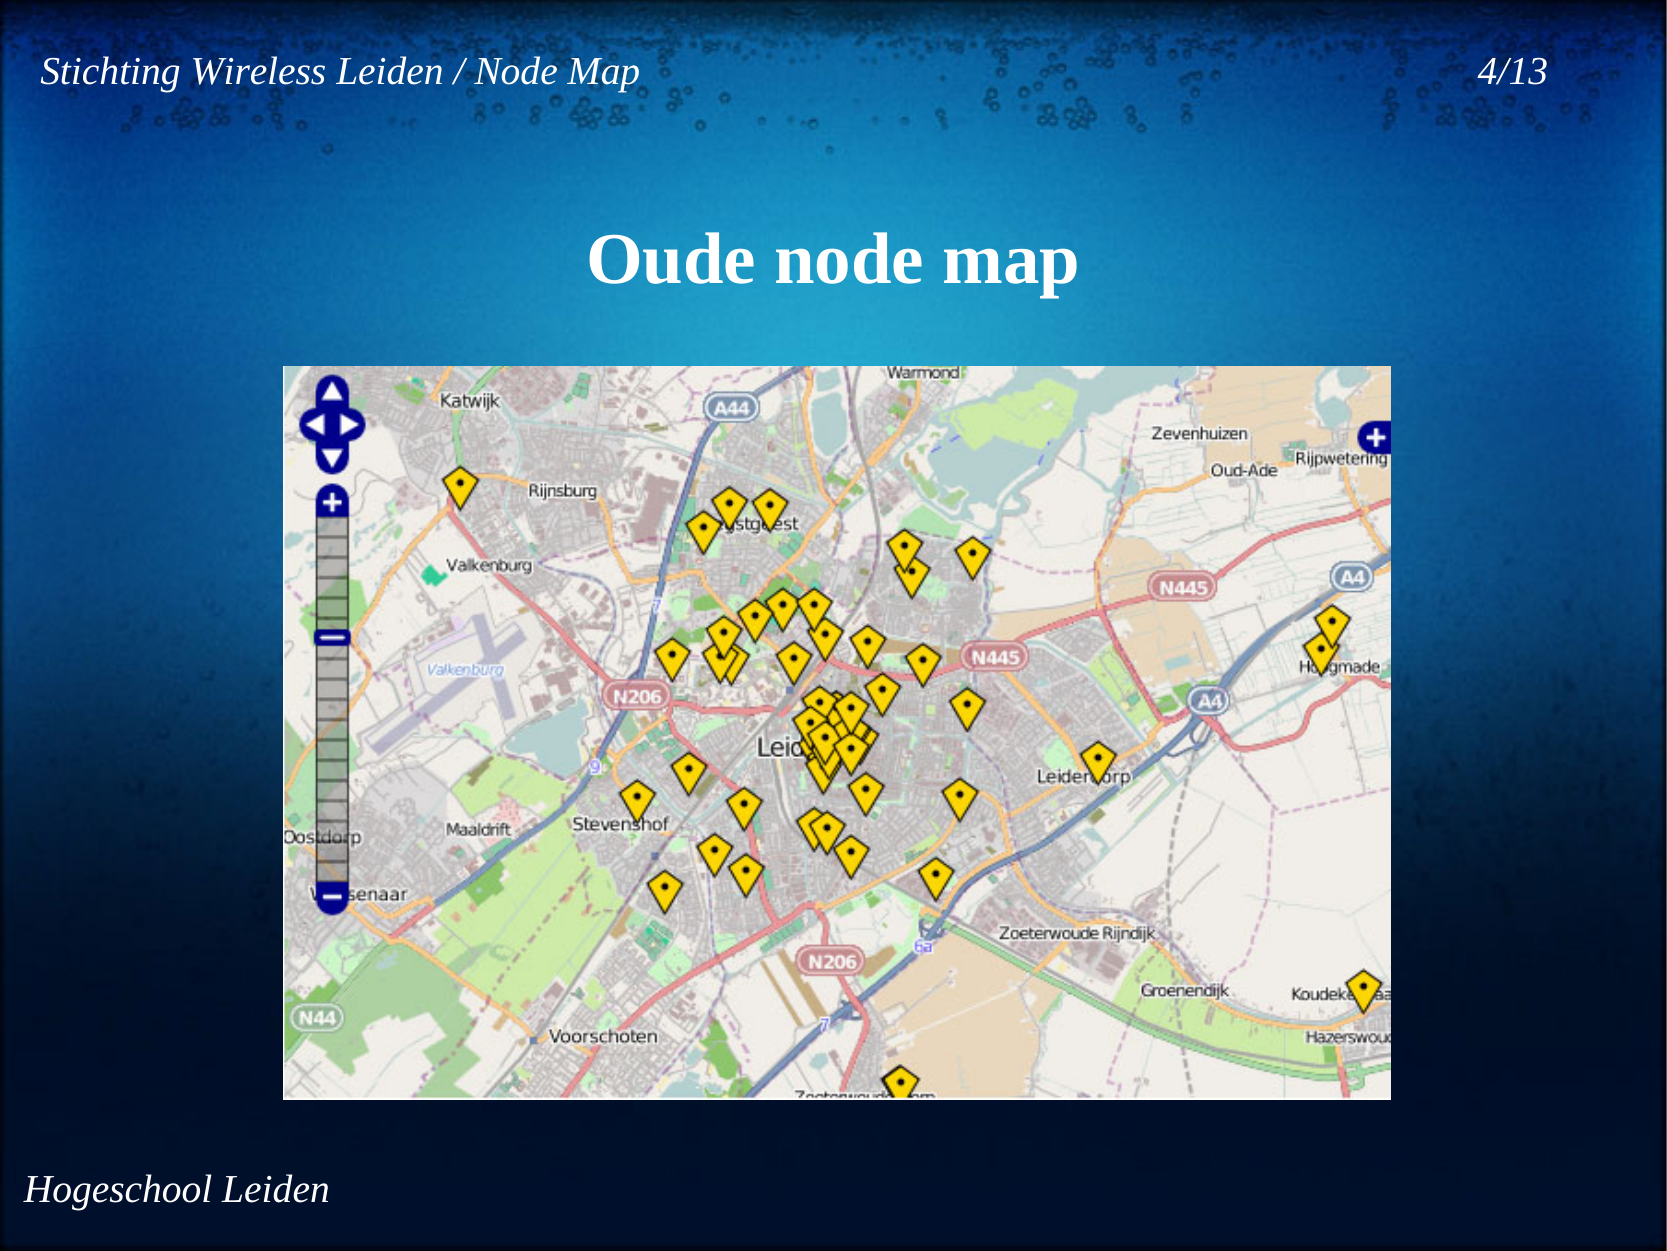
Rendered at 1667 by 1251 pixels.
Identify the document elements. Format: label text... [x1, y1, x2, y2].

picture [0, 0, 1667, 1251]
text_box Hogeschool Leiden [23, 1166, 1612, 1212]
title Stichting Wireless Leiden / Node Map 4/13 [40, 48, 1629, 96]
list Oude node map [180, 216, 1487, 774]
